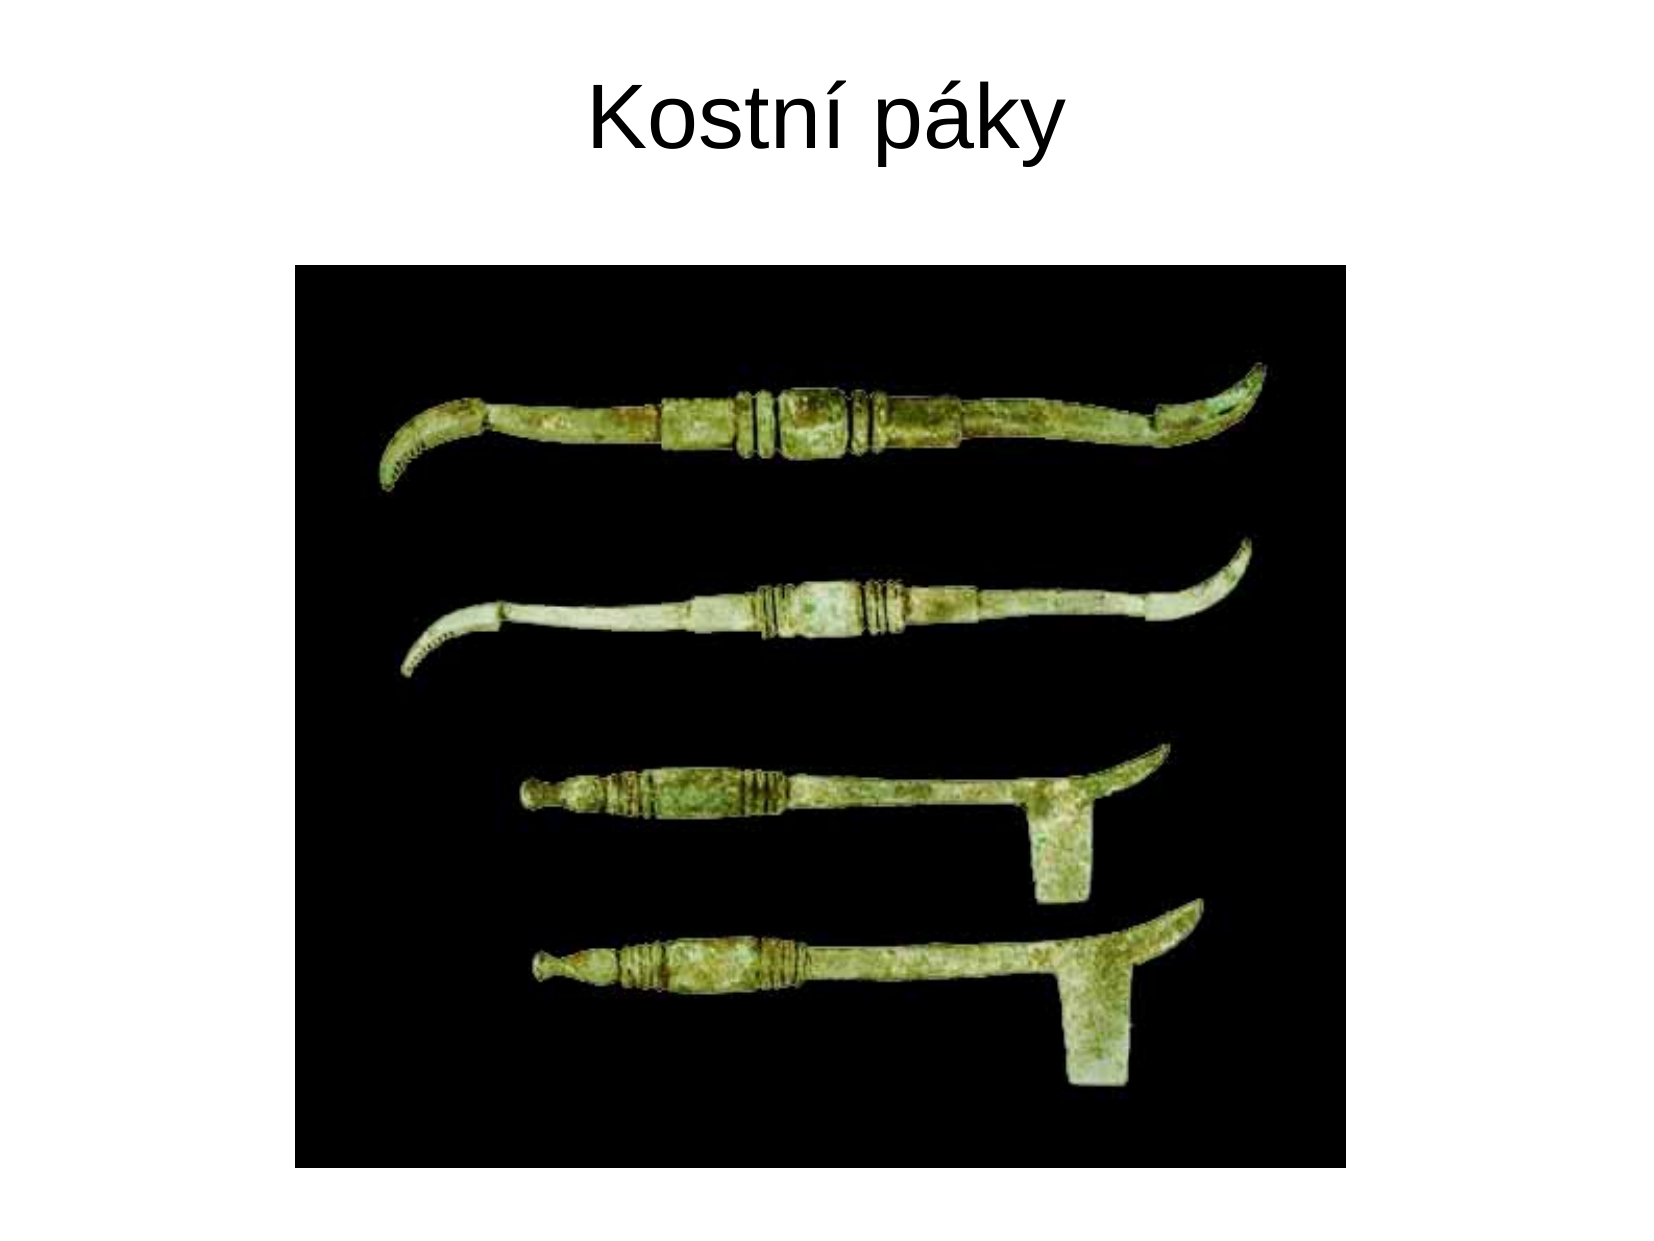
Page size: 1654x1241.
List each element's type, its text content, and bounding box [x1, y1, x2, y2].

title Kostní páky [82, 49, 1571, 257]
picture [295, 265, 1346, 1168]
